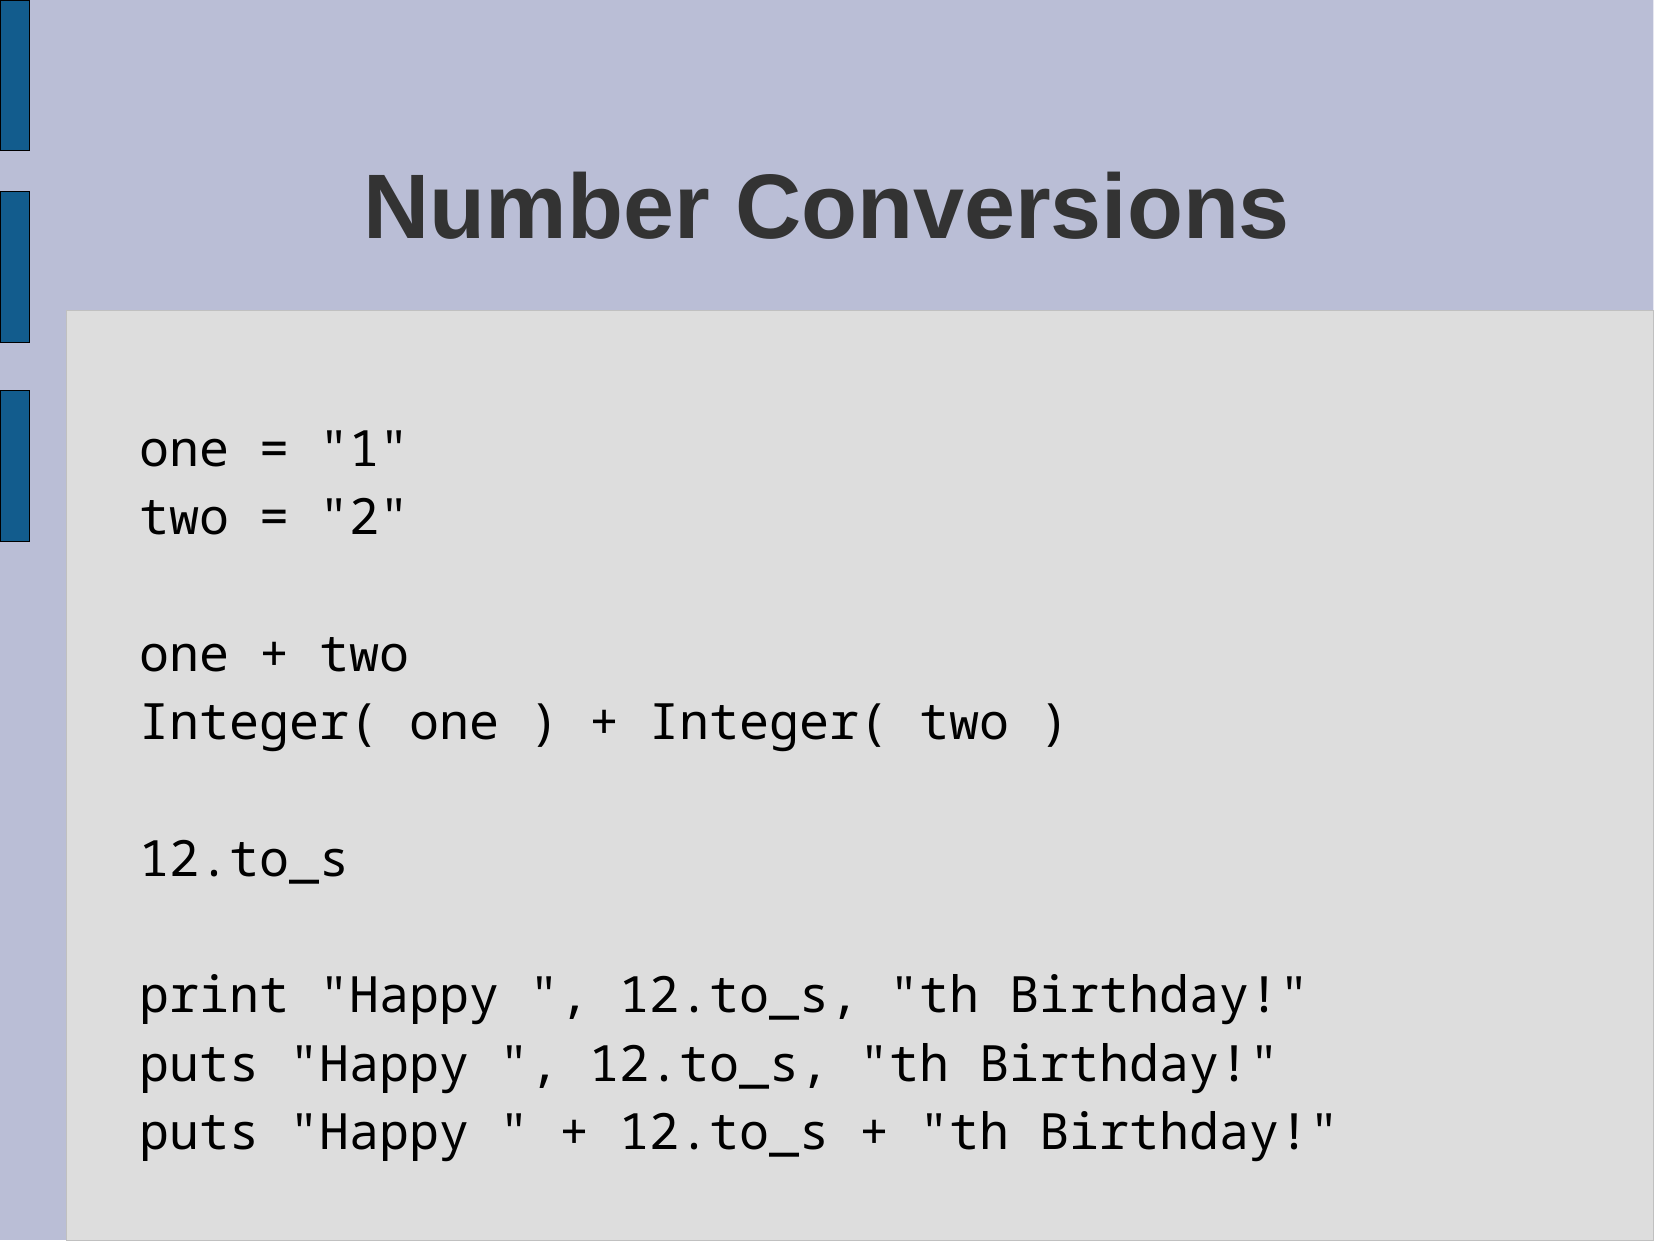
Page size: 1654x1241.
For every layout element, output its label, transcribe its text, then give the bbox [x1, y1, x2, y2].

title Number Conversions [121, 102, 1534, 311]
list one = "1" two = "2" one + two Integer( one ) + Integer( two ) 12.to_s print "Happy ", 12.to_s, "th Birthday!" puts "Happy ", 12.to_s, "th Birthday!" puts "Happy " + 12.to_s + "th Birthday!" [121, 344, 1534, 1127]
